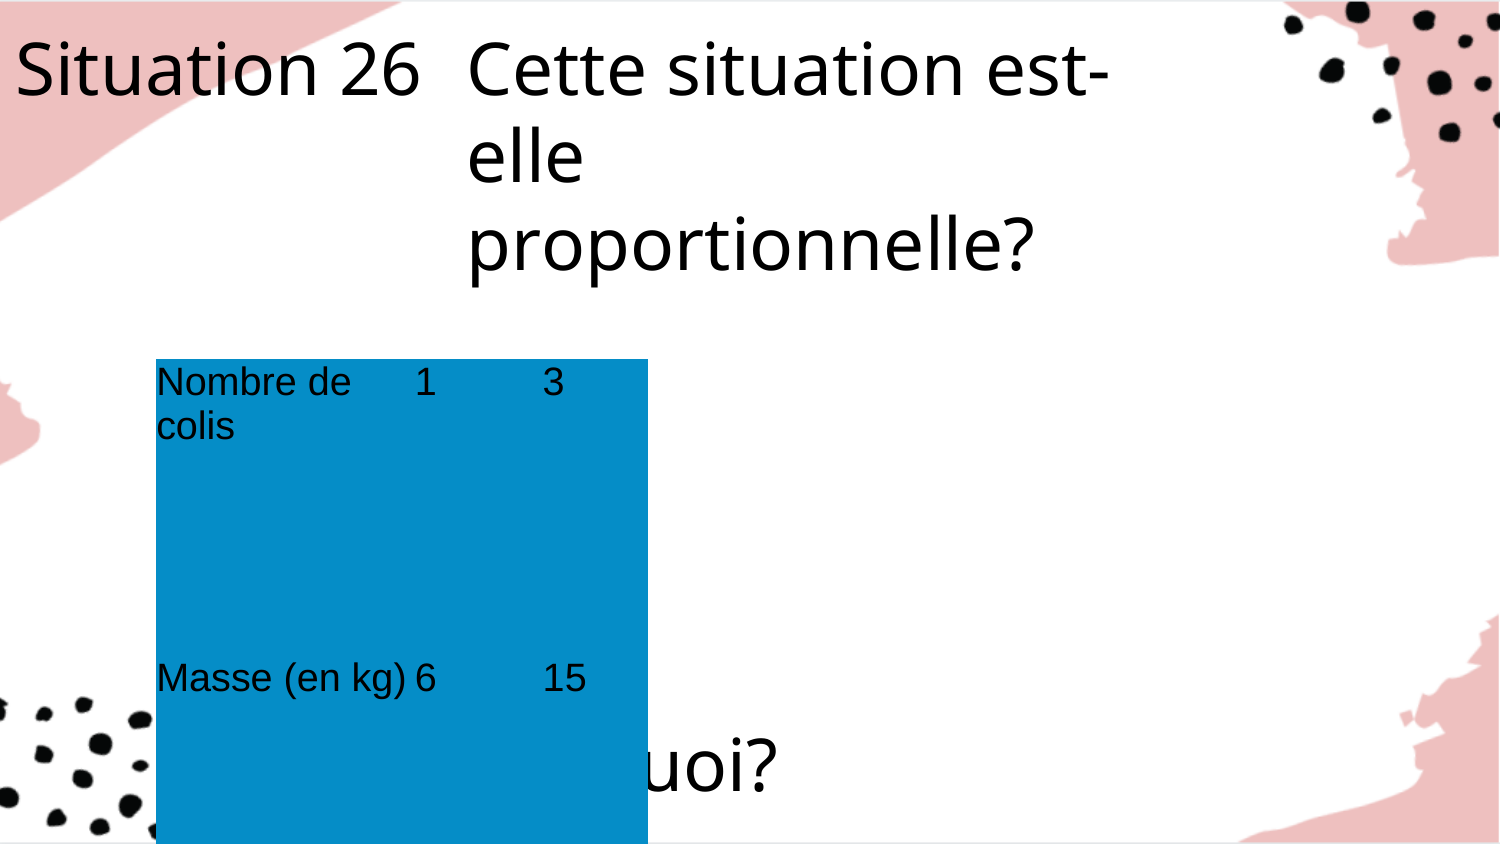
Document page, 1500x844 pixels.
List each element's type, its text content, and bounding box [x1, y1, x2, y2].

text_box Pourquoi? [648, 703, 1112, 823]
table_header Nombre de colis [156, 359, 415, 656]
text_box Cette situation est-elle proportionnelle? [697, 7, 1148, 127]
table_header 3 [543, 359, 648, 656]
table_header 1 [415, 359, 543, 656]
table_cell 15 [543, 656, 648, 844]
table_cell 6 [415, 656, 543, 844]
picture [0, 0, 1500, 844]
text_box Situation 26 [0, 7, 697, 127]
table_cell Masse (en kg) [156, 656, 415, 844]
